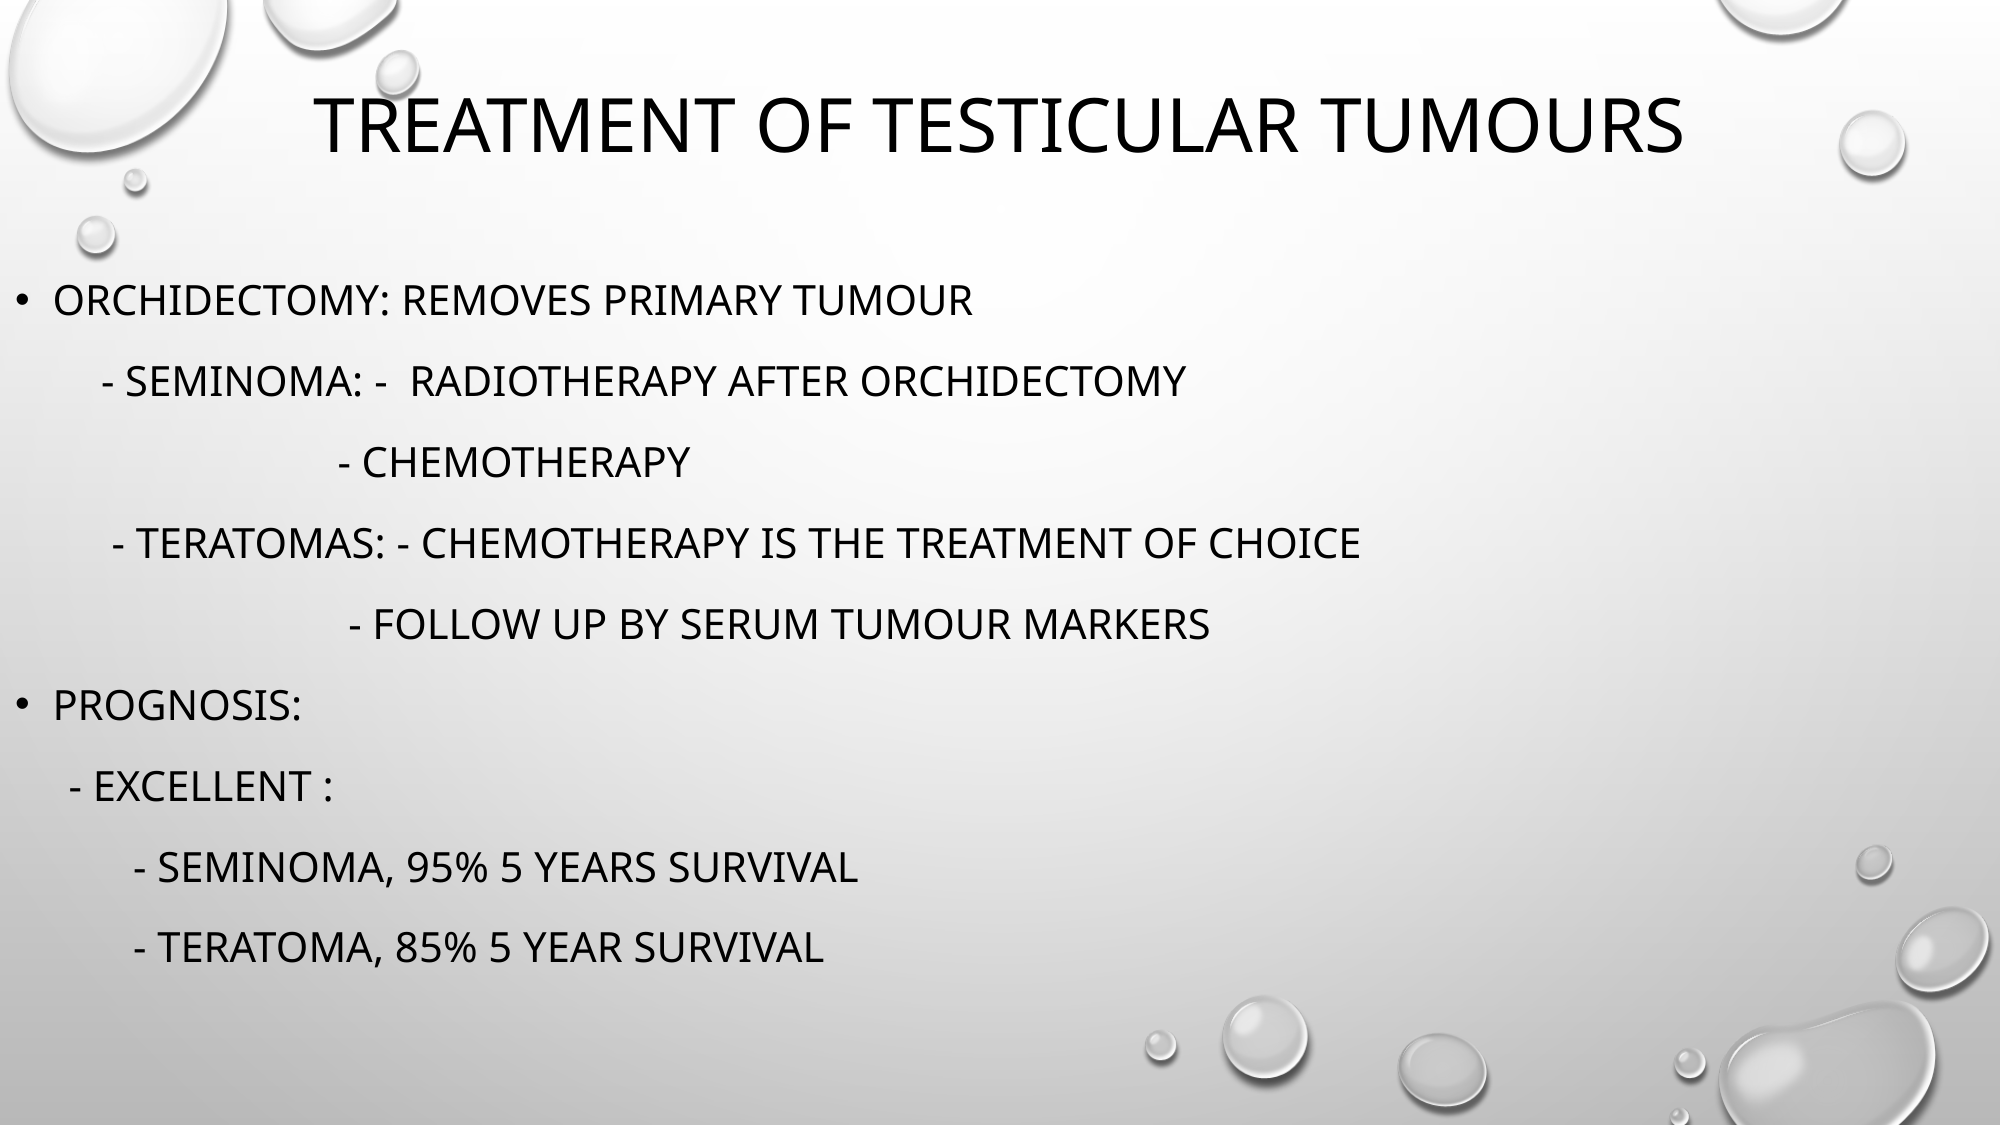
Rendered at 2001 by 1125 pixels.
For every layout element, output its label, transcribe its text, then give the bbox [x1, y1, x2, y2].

list Orchidectomy: removes primary tumour - Seminoma: - Radiotherapy after orchidectomy - Chemotherapy - Teratomas: - Chemotherapy is the treatment of choice - Follow up by serum tumour markers Prognosis: - Excellent : - Seminoma, 95% 5 years survival - Teratoma, 85% 5 year survival [0, 256, 2000, 1125]
title Treatment OF TESTICULAR TUMOURS [0, 0, 2000, 256]
